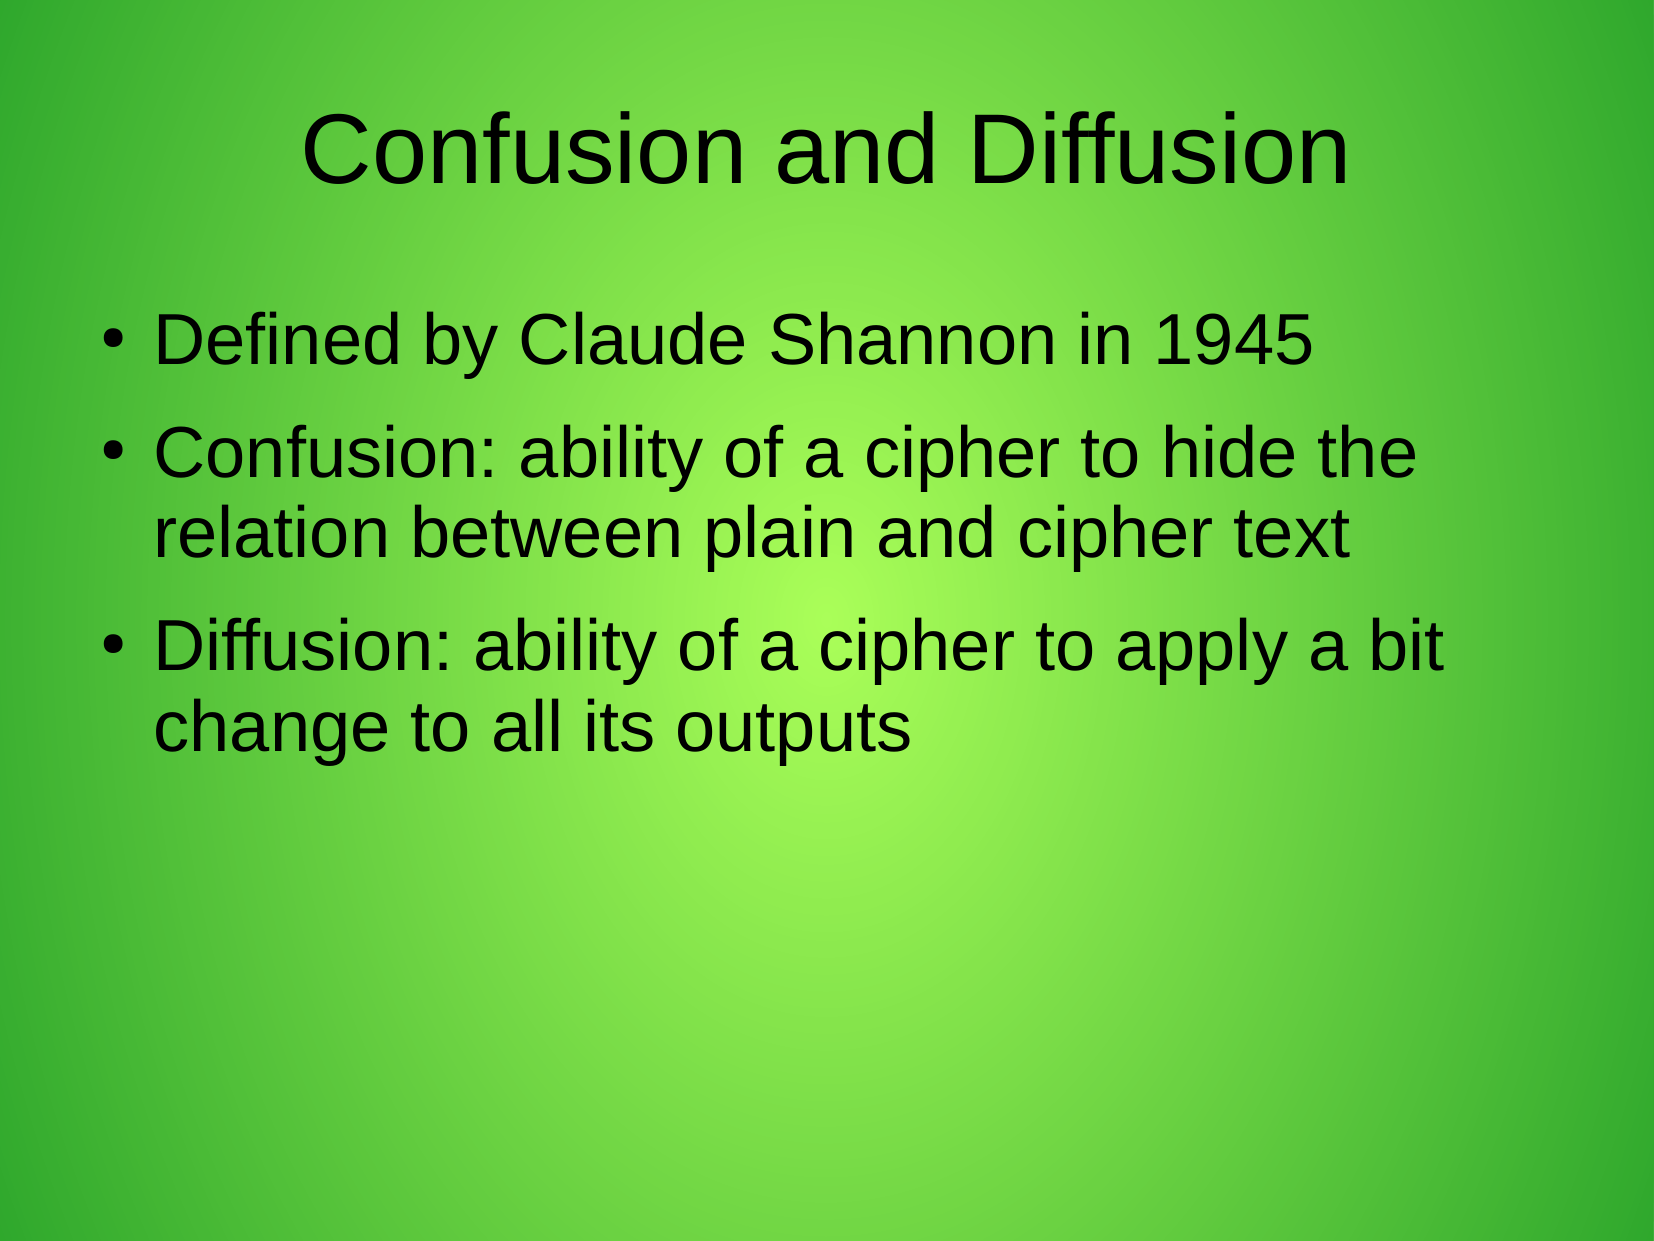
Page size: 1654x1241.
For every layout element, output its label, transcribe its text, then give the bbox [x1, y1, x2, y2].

list Defined by Claude Shannon in 1945 Confusion: ability of a cipher to hide the relation between plain and cipher text Diffusion: ability of a cipher to apply a bit change to all its outputs [82, 299, 1571, 1019]
title Confusion and Diffusion [82, 47, 1571, 252]
